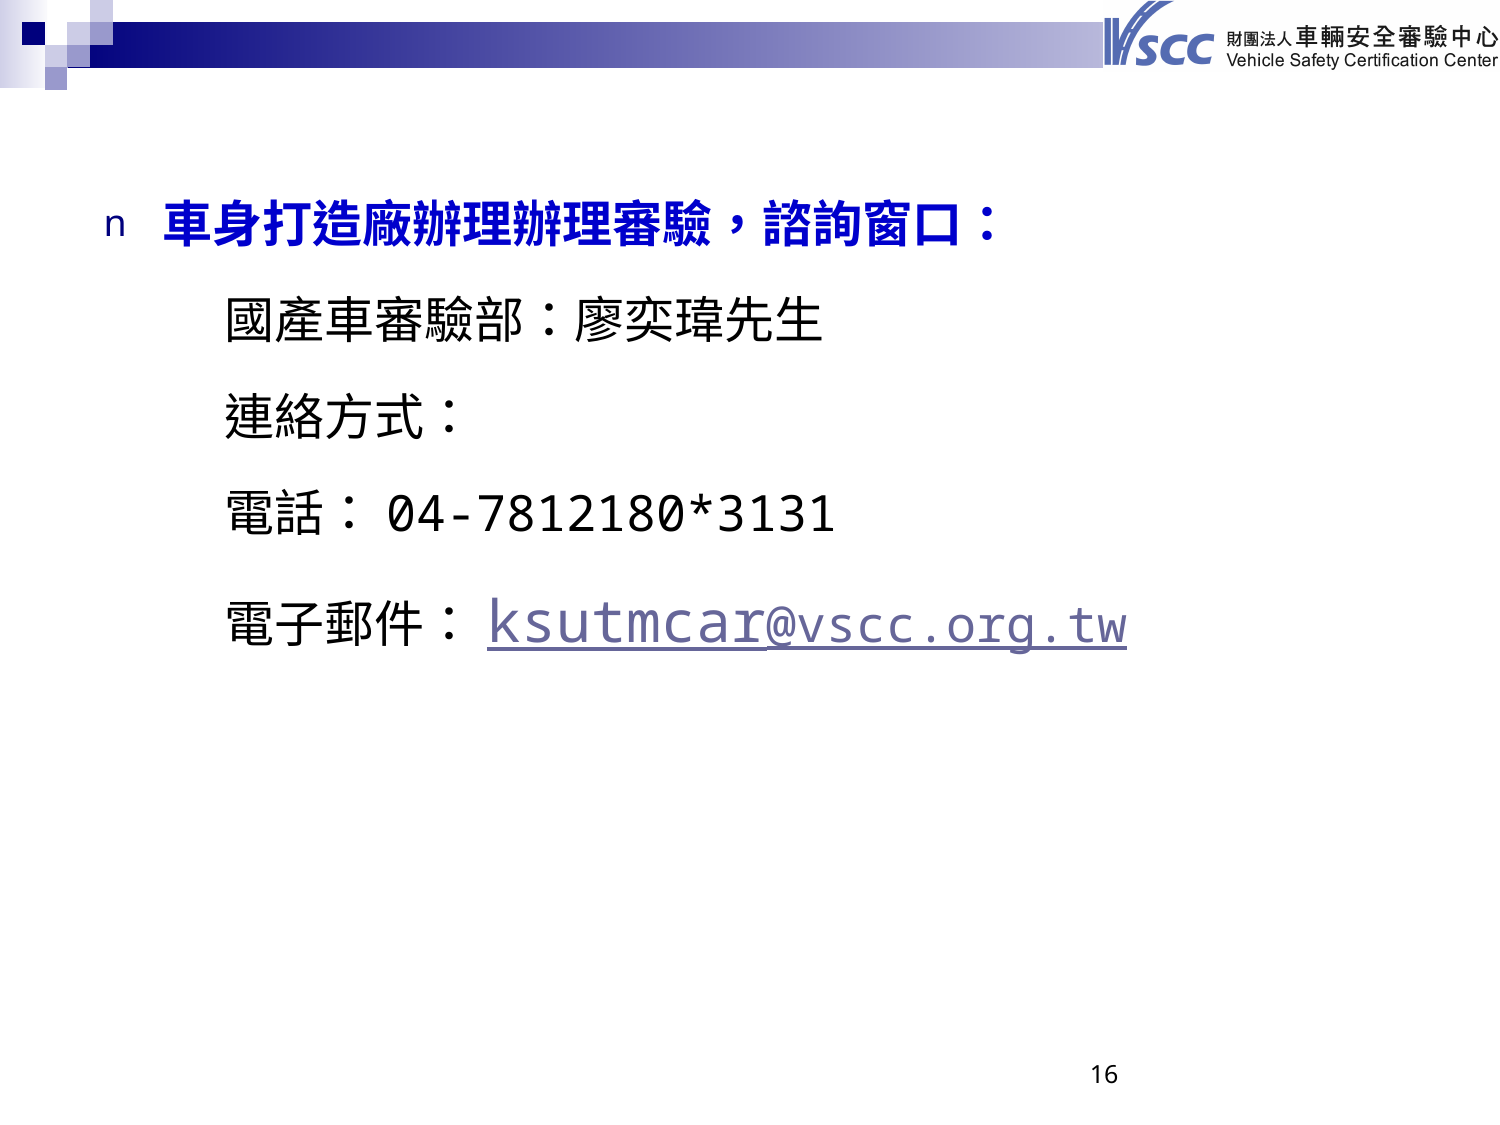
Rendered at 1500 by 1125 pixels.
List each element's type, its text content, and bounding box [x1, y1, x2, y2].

text_box [1074, 1025, 1426, 1101]
list 車身打造廠辦理辦理審驗，諮詢窗口： 國產車審驗部：廖奕瑋先生 連絡方式： 電話：04-7812180*3131 電子郵件：ksutmcar@vscc.org.tw [88, 160, 1439, 740]
